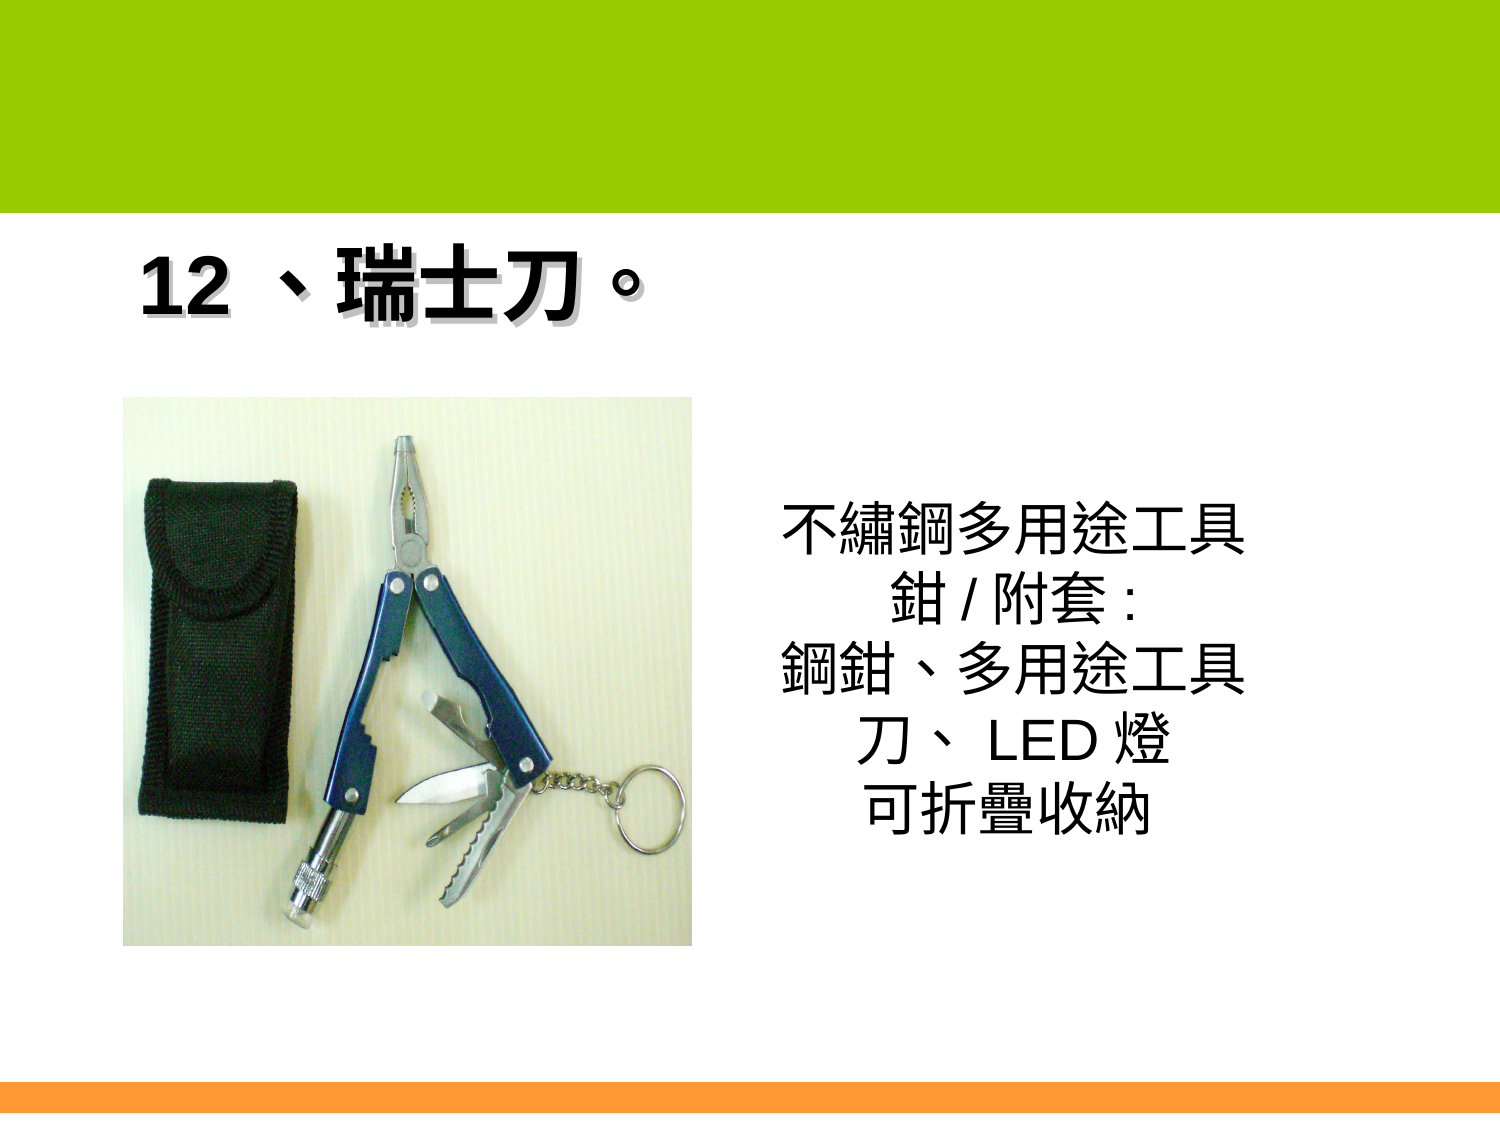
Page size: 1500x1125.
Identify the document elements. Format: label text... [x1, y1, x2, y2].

picture [123, 397, 692, 946]
text_box 不繡鋼多用途工具鉗/附套: 鋼鉗、多用途工具刀、LED燈 可折疊收納 [750, 485, 1277, 850]
text_box 12、瑞士刀。 [359, 281, 368, 304]
text_box 12、瑞士刀。 [359, 263, 371, 278]
text_box 12、瑞士刀。 [124, 243, 1376, 381]
